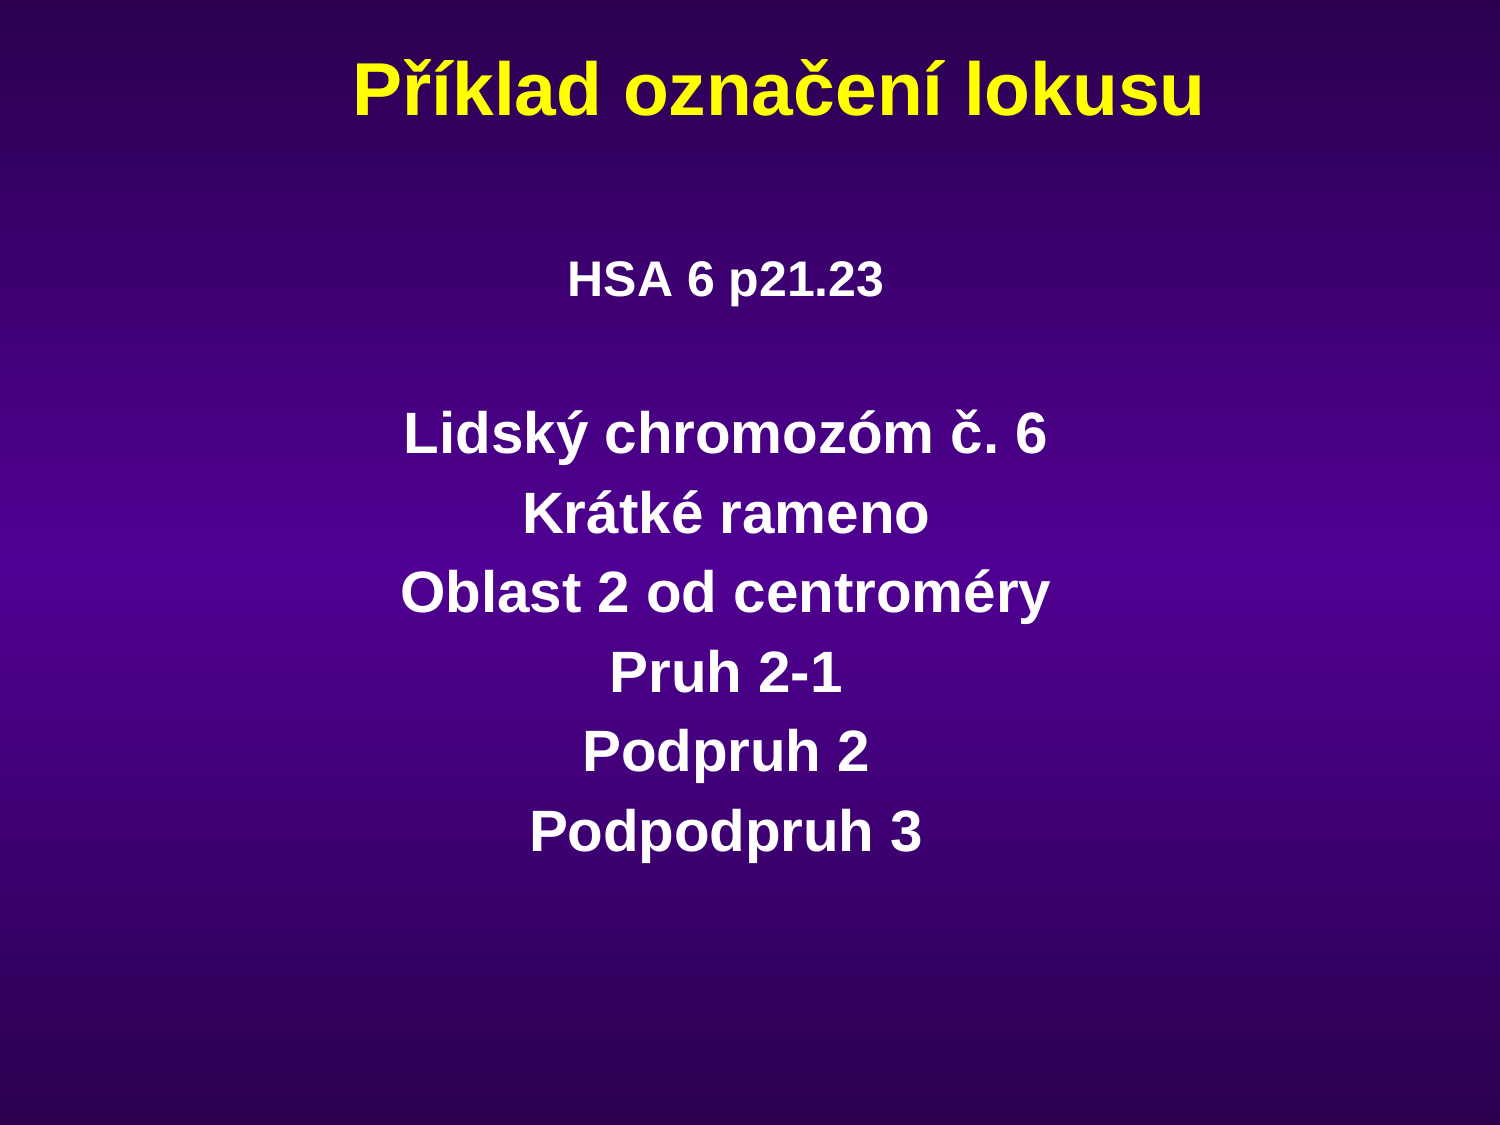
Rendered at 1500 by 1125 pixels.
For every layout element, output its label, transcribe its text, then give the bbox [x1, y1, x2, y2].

title Příklad označení lokusu [171, 30, 1388, 149]
text_box HSA 6 p21.23 Lidský chromozóm č. 6 Krátké rameno Oblast 2 od centroméry Pruh 2-1 Podpruh 2 Podpodpruh 3 [64, 243, 1388, 929]
